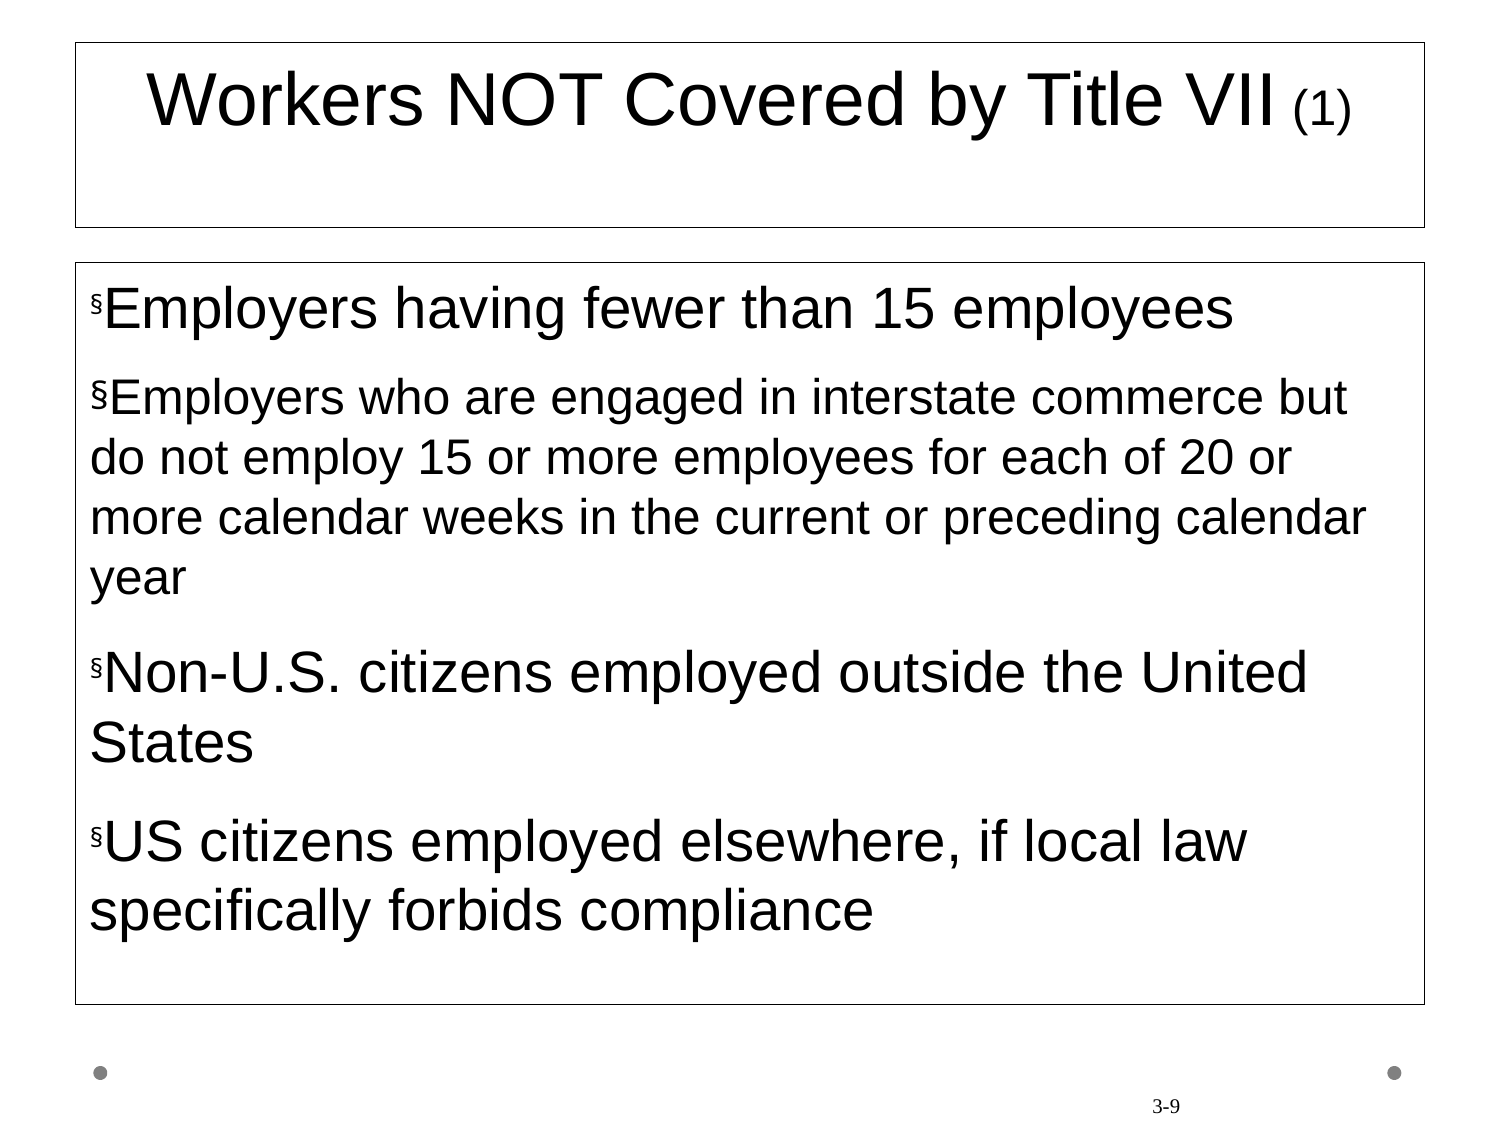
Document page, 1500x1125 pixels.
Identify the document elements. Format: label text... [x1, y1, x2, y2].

title Workers NOT Covered by Title VII (1) [75, 42, 1425, 228]
list Employers having fewer than 15 employees Employers who are engaged in interstate commerce but do not employ 15 or more employees for each of 20 or more calendar weeks in the current or preceding calendar year Non-U.S. citizens employed outside the United States US citizens employed elsewhere, if local law specifically forbids compliance [75, 262, 1425, 1005]
